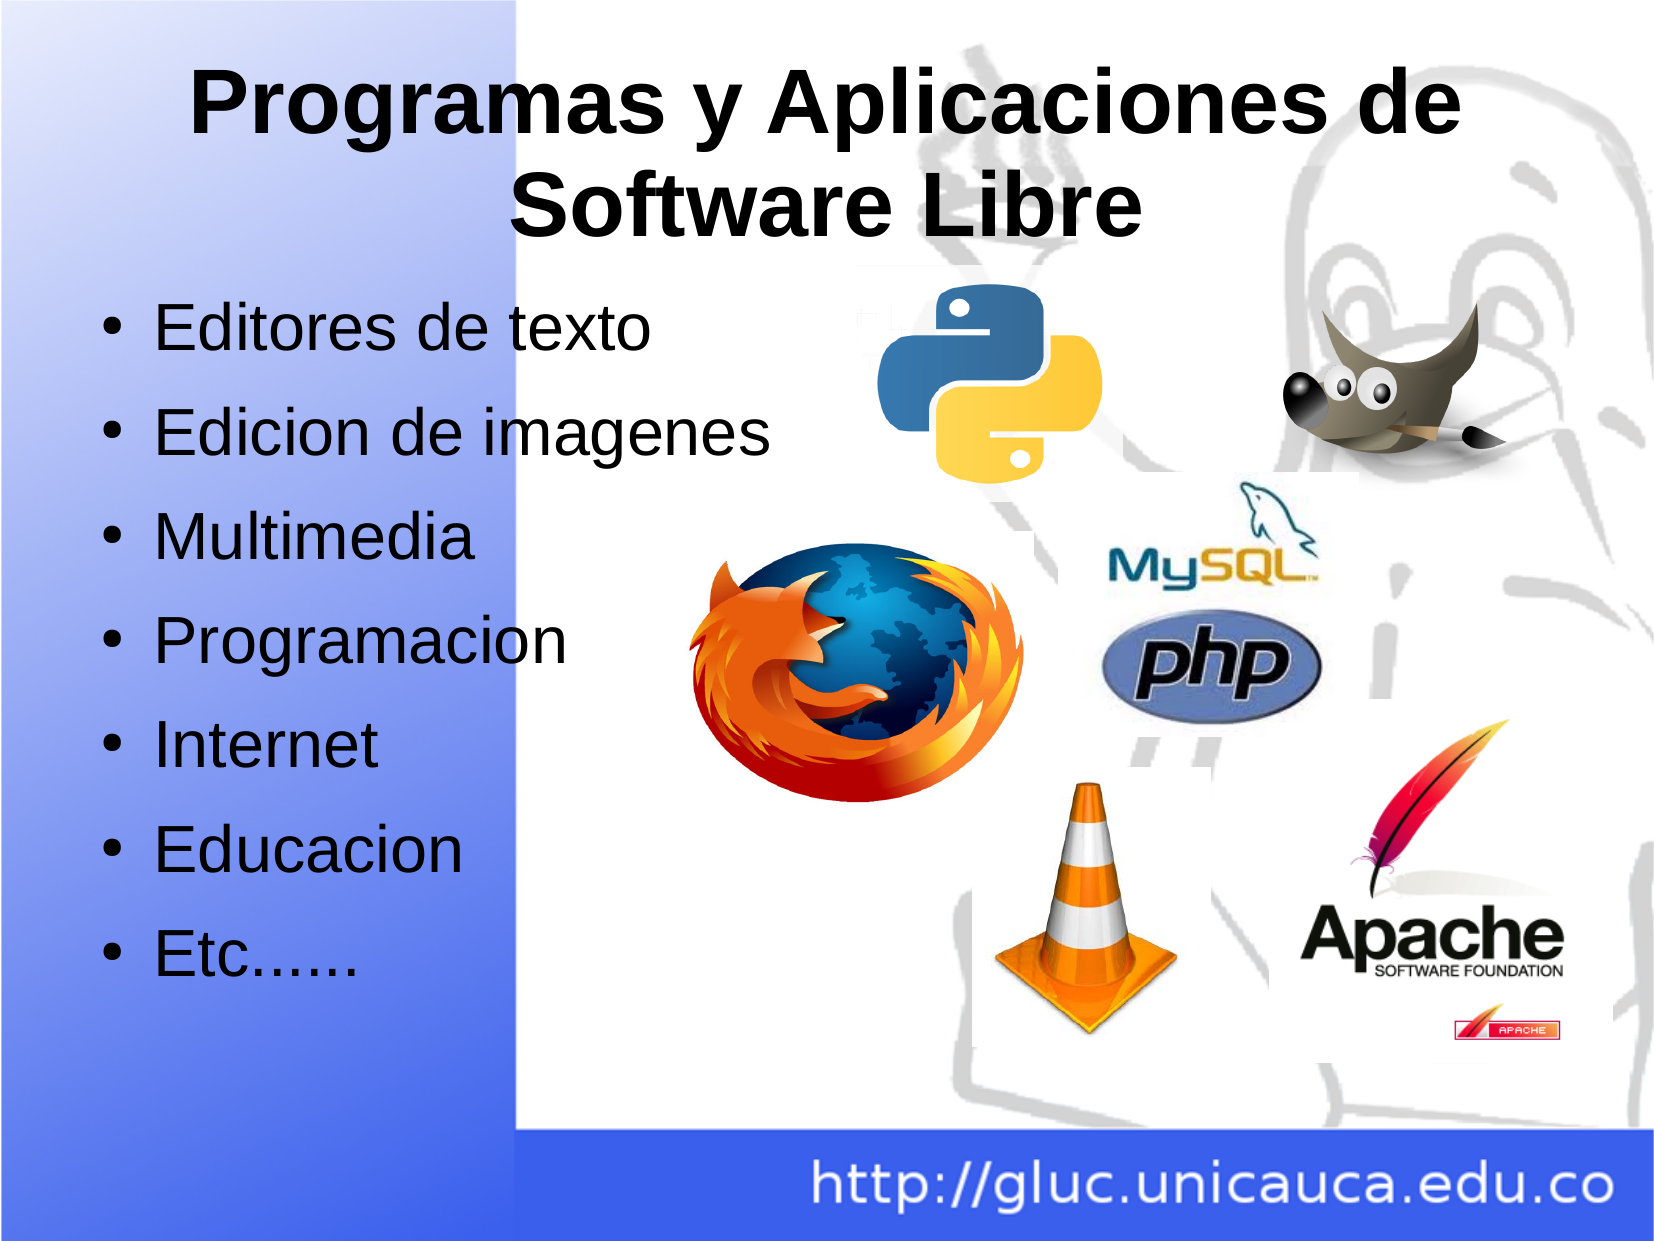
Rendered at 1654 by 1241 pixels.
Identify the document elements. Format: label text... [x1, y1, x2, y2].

picture [0, 0, 1654, 1241]
list Editores de texto Edicion de imagenes Multimedia Programacion Internet Educacion Etc...... [82, 290, 1571, 1109]
list Editores de texto Edicion de imagenes Multimedia Programacion Internet Educacion Etc...... [1123, 290, 1571, 699]
title Programas y Aplicaciones de Software Libre [82, 49, 1571, 257]
